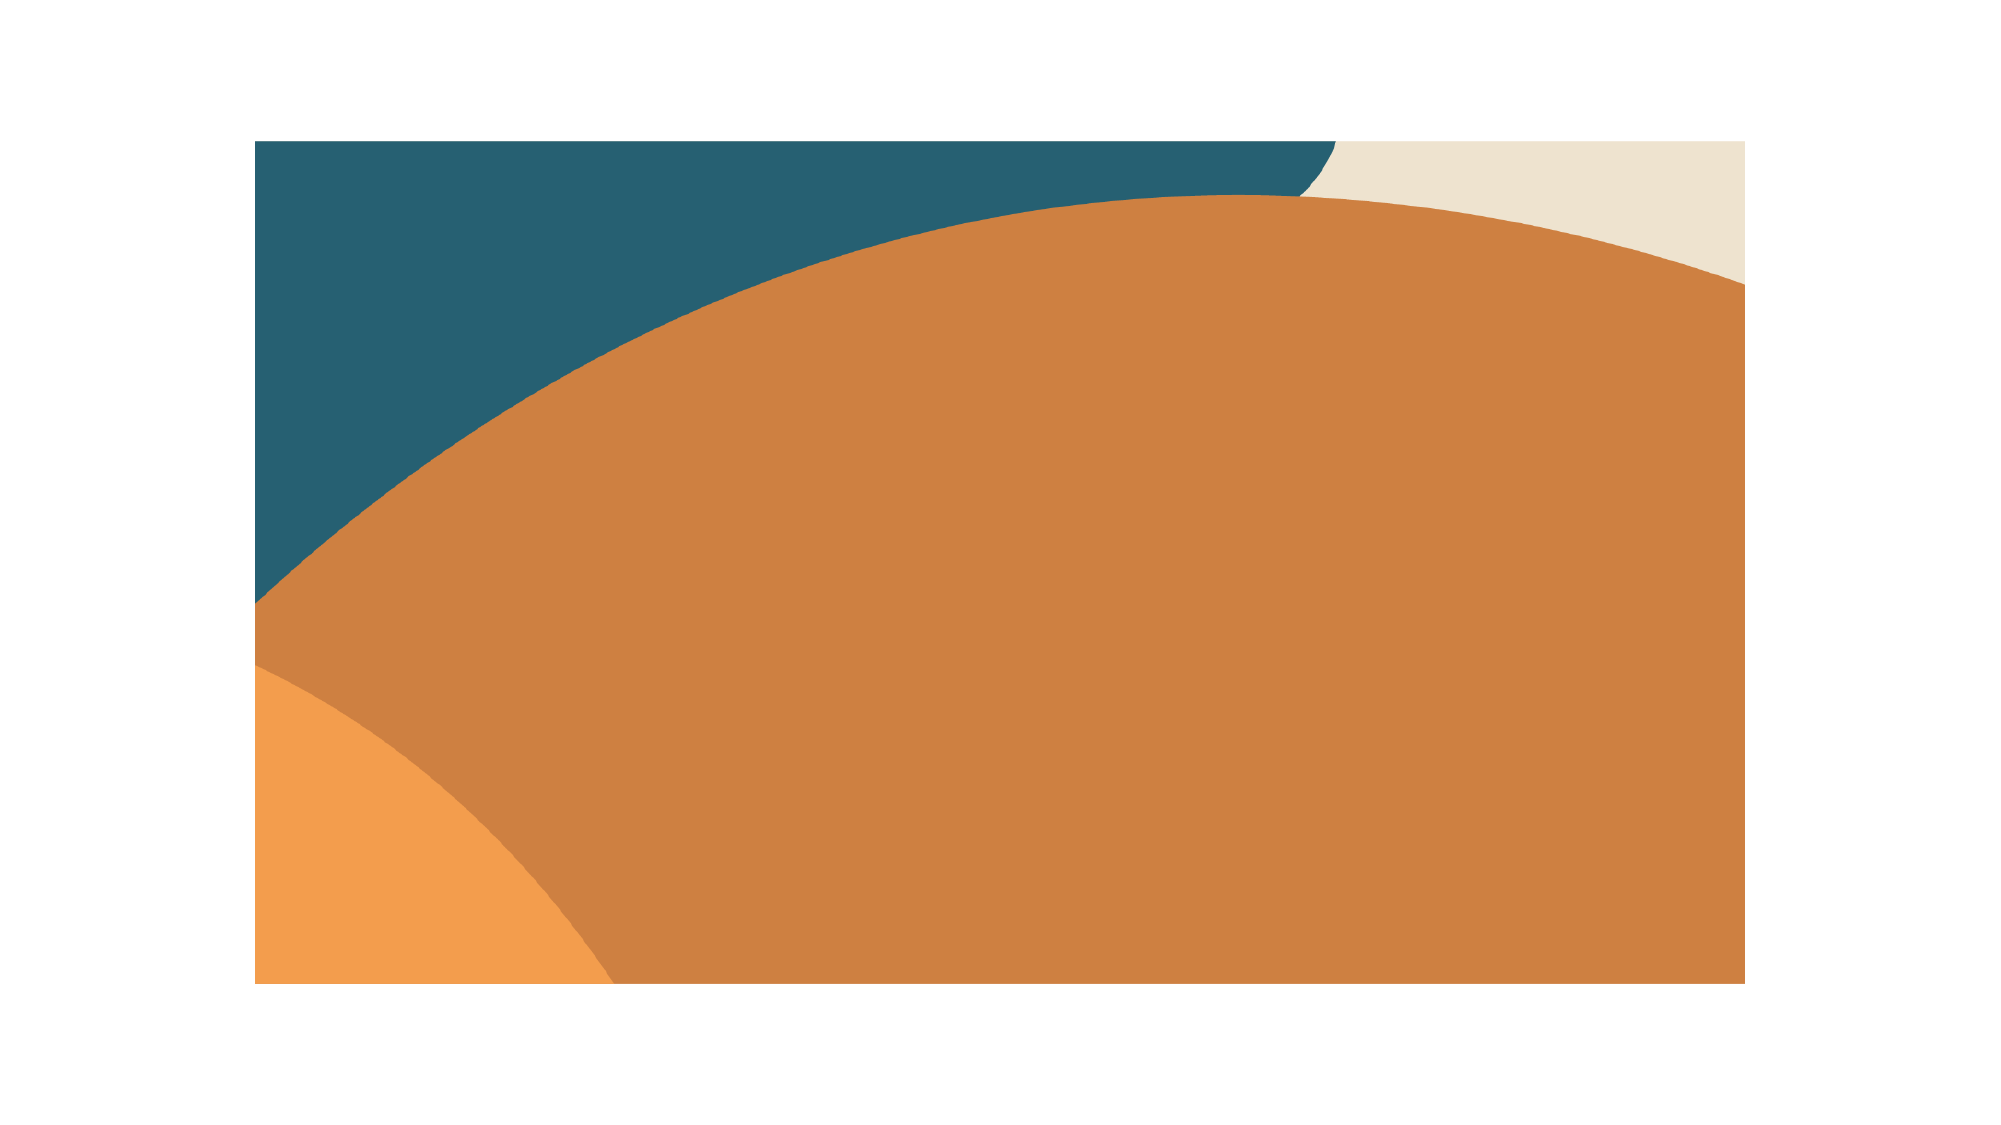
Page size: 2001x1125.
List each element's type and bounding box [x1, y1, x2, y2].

picture [255, 141, 1745, 984]
